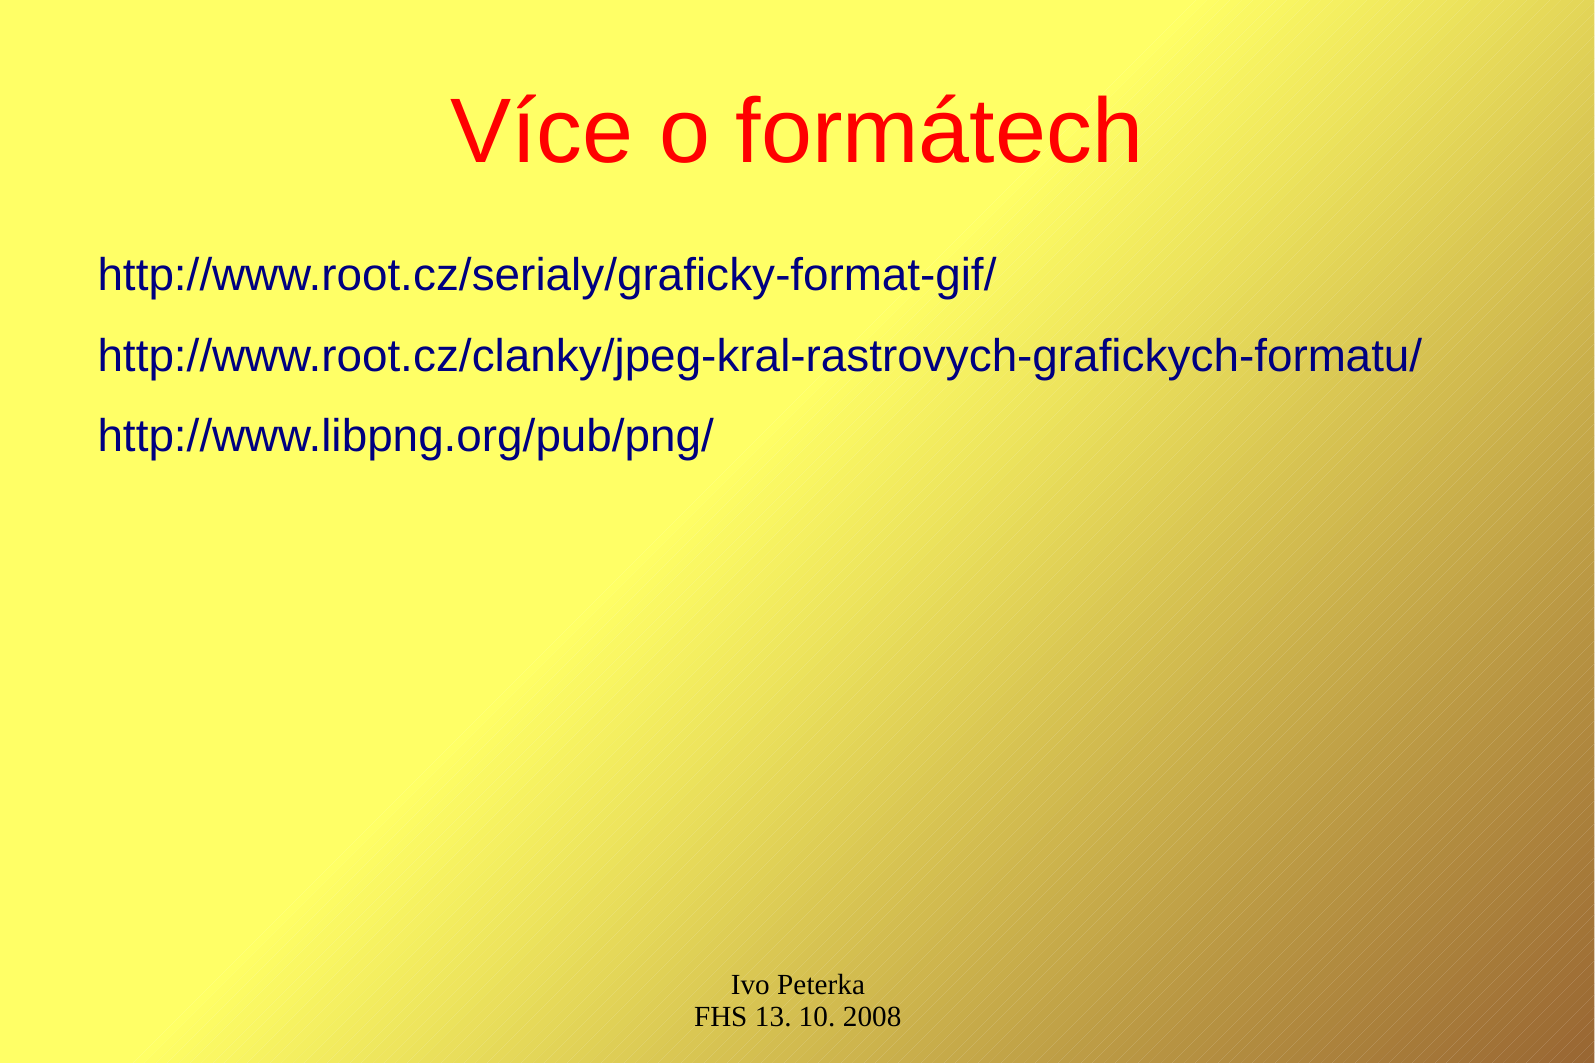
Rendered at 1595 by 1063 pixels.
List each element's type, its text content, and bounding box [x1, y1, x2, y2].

title Více o formátech [79, 49, 1515, 213]
list http://www.root.cz/serialy/graficky-format-gif/ http://www.root.cz/clanky/jpeg-kral-rastrovych-grafickych-formatu/ http://www.libpng.org/pub/png/ [79, 248, 1515, 936]
